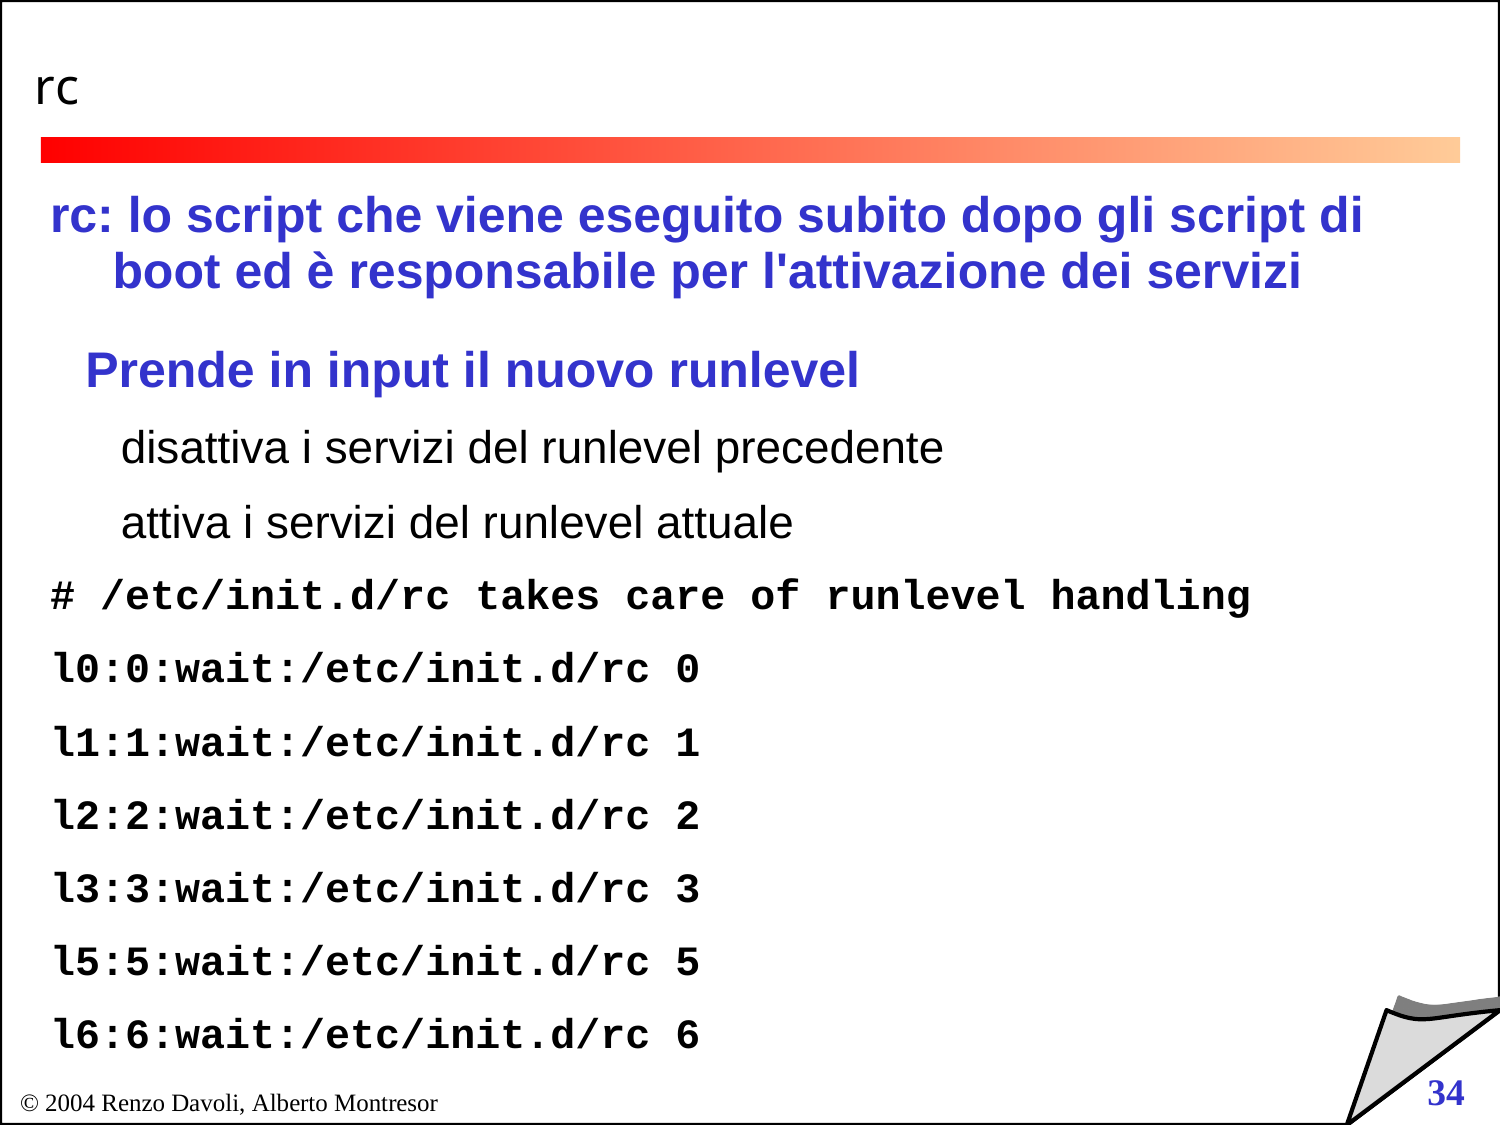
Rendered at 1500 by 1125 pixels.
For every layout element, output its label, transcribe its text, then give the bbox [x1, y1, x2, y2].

title rc [34, 44, 1466, 131]
list rc: lo script che viene eseguito subito dopo gli script di boot ed è responsabile per l'attivazione dei servizi Prende in input il nuovo runlevel disattiva i servizi del runlevel precedente attiva i servizi del runlevel attuale # /etc/init.d/rc takes care of runlevel handling l0:0:wait:/etc/init.d/rc 0 l1:1:wait:/etc/init.d/rc 1 l2:2:wait:/etc/init.d/rc 2 l3:3:wait:/etc/init.d/rc 3 l5:5:wait:/etc/init.d/rc 5 l6:6:wait:/etc/init.d/rc 6 [50, 187, 1450, 1062]
